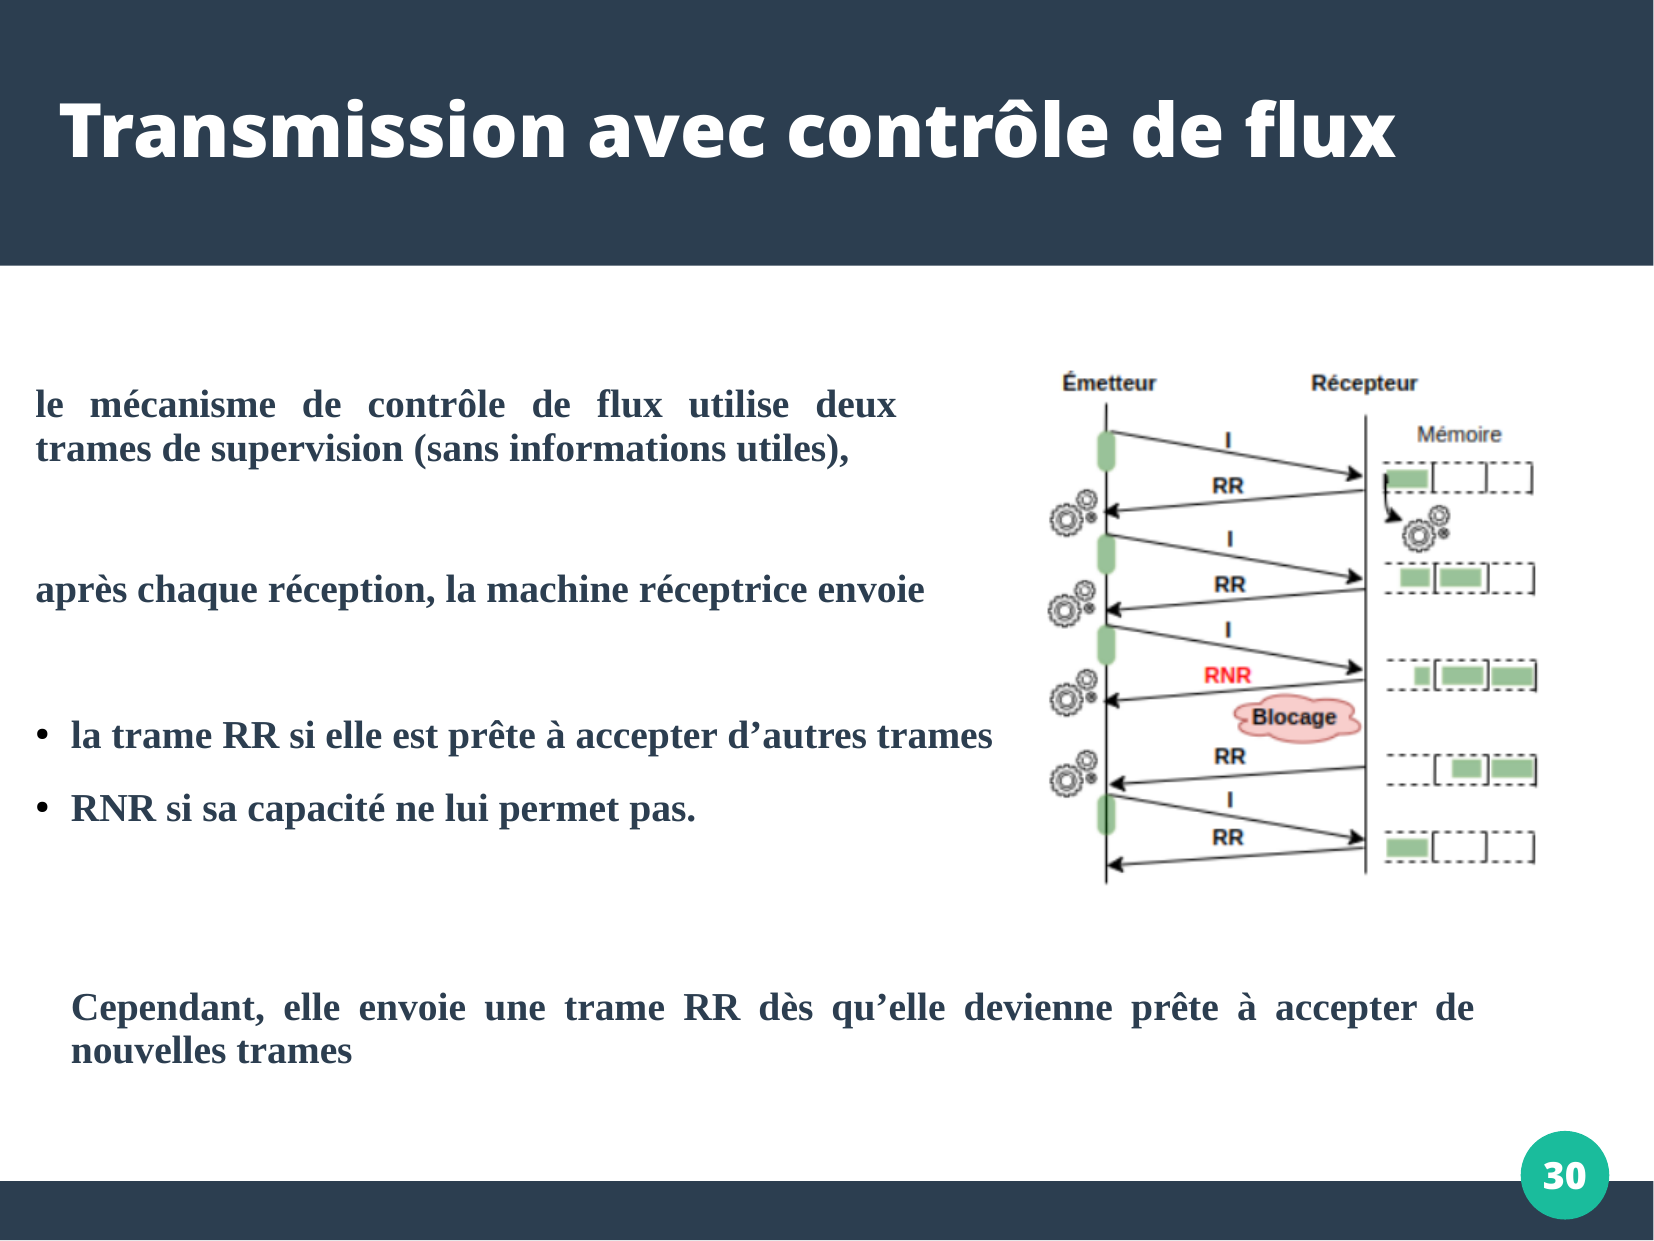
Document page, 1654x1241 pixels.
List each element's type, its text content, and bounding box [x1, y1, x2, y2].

title Transmission avec contrôle de flux [59, 49, 1595, 207]
text_box après chaque réception, la machine réceptrice envoie la trame RR si elle est prête à accepter d’autres trames RNR si sa capacité ne lui permet pas. [35, 566, 1087, 1051]
text_box le mécanisme de contrôle de flux utilise deux trames de supervision (sans informations utiles), [35, 382, 898, 470]
picture [1026, 360, 1548, 898]
text_box Cependant, elle envoie une trame RR dès qu’elle devienne prête à accepter de nouvelles trames [70, 984, 1477, 1073]
